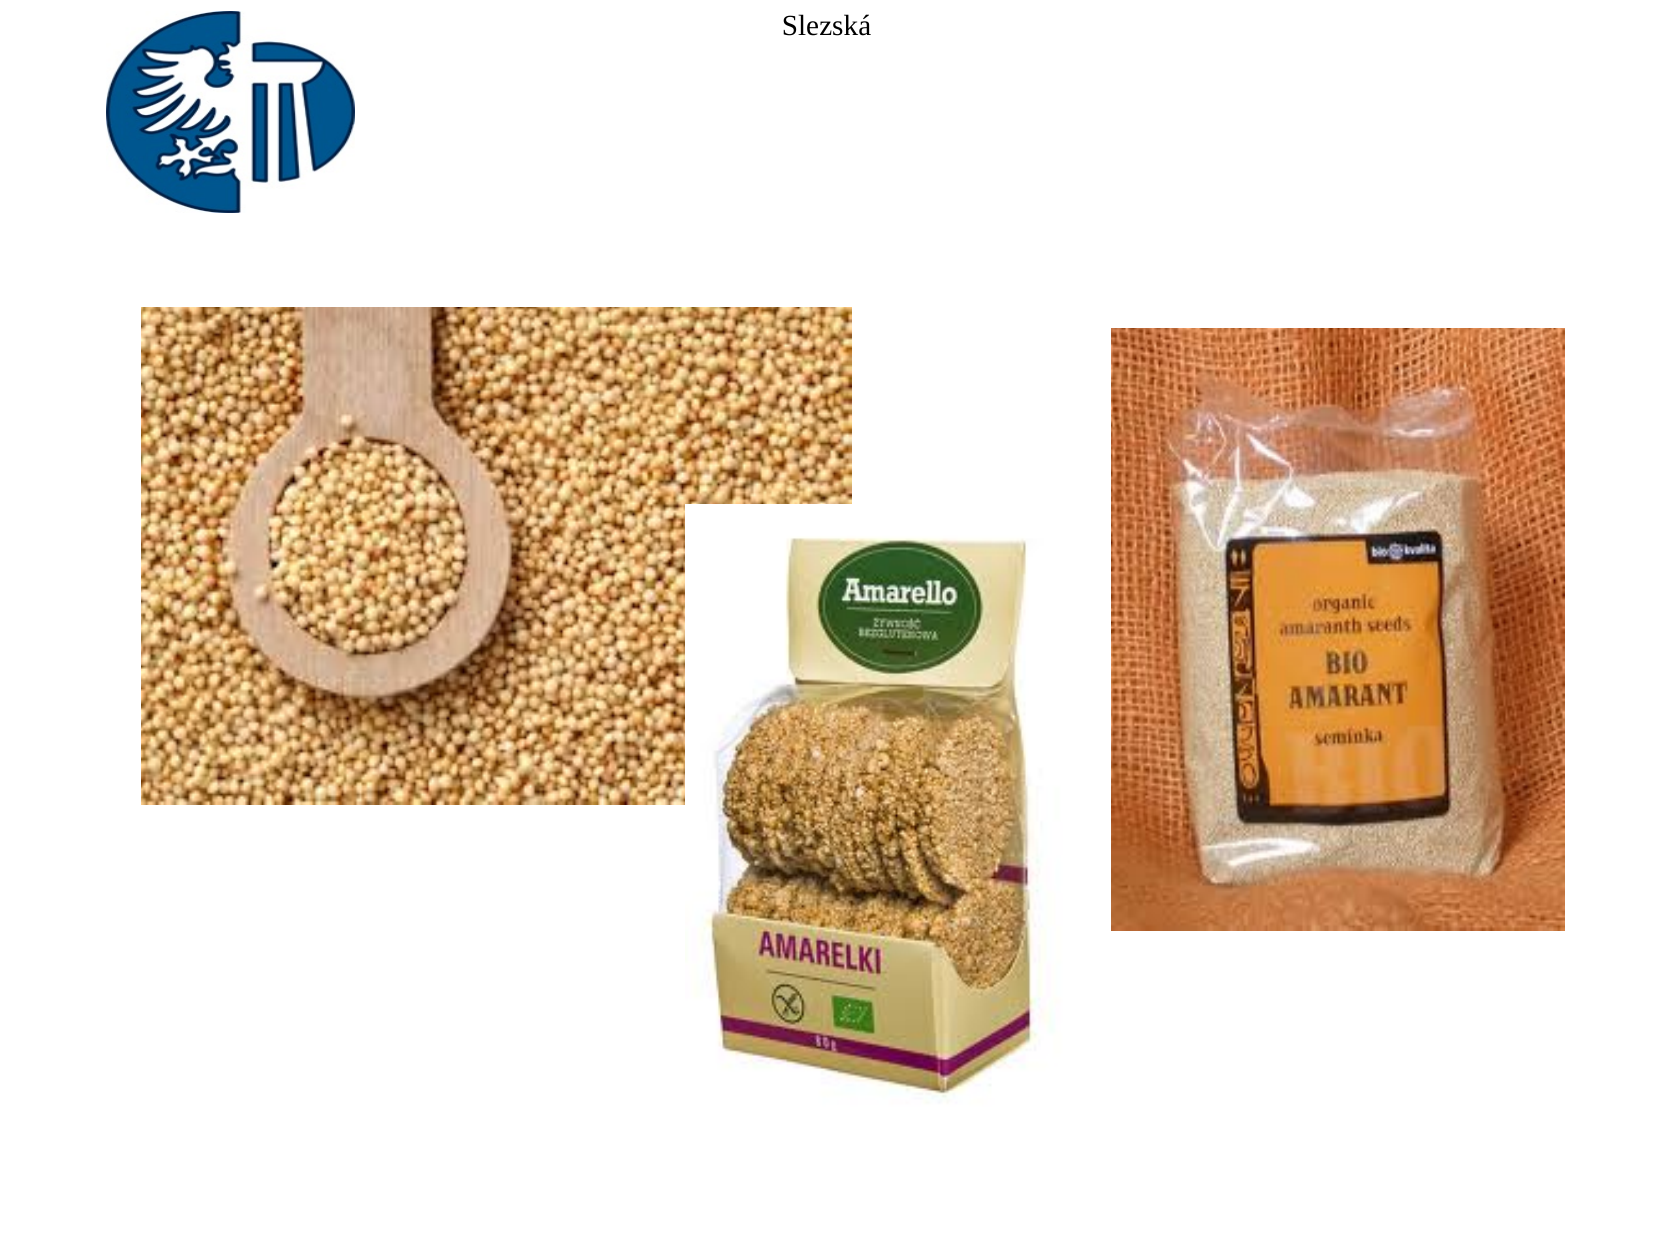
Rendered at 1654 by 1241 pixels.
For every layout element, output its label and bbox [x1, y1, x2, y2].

picture [106, 11, 355, 213]
picture [1111, 328, 1565, 931]
picture [141, 307, 1075, 1111]
